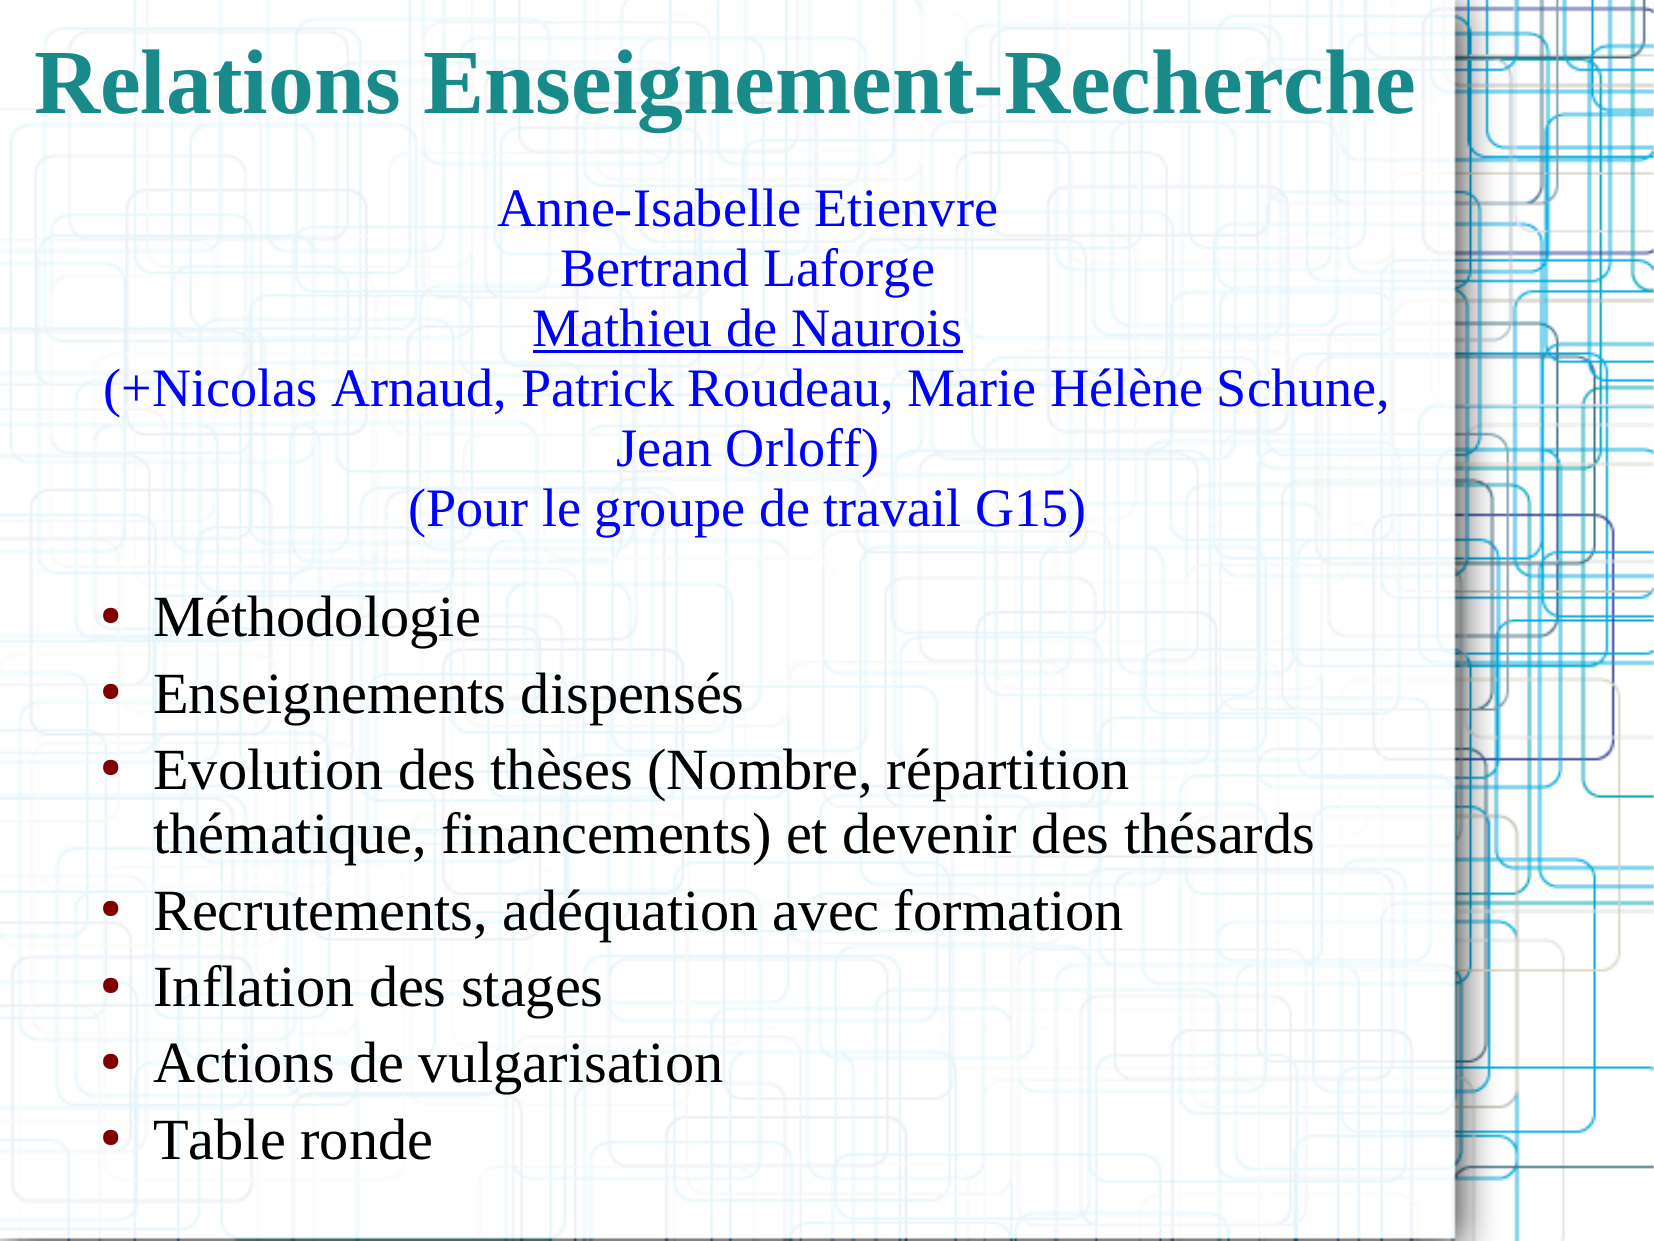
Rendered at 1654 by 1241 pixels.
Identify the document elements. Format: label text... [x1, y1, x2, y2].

picture [0, 0, 1654, 1241]
list Méthodologie Enseignements dispensés Evolution des thèses (Nombre, répartition thématique, financements) et devenir des thésards Recrutements, adéquation avec formation Inflation des stages Actions de vulgarisation Table ronde [82, 584, 1418, 1172]
title Relations Enseignement-Recherche [0, 29, 1453, 136]
text_box Anne-Isabelle Etienvre Bertrand Laforge Mathieu de Naurois (+Nicolas Arnaud, Patrick Roudeau, Marie Hélène Schune, Jean Orloff) (Pour le groupe de travail G15) [89, 171, 1407, 547]
